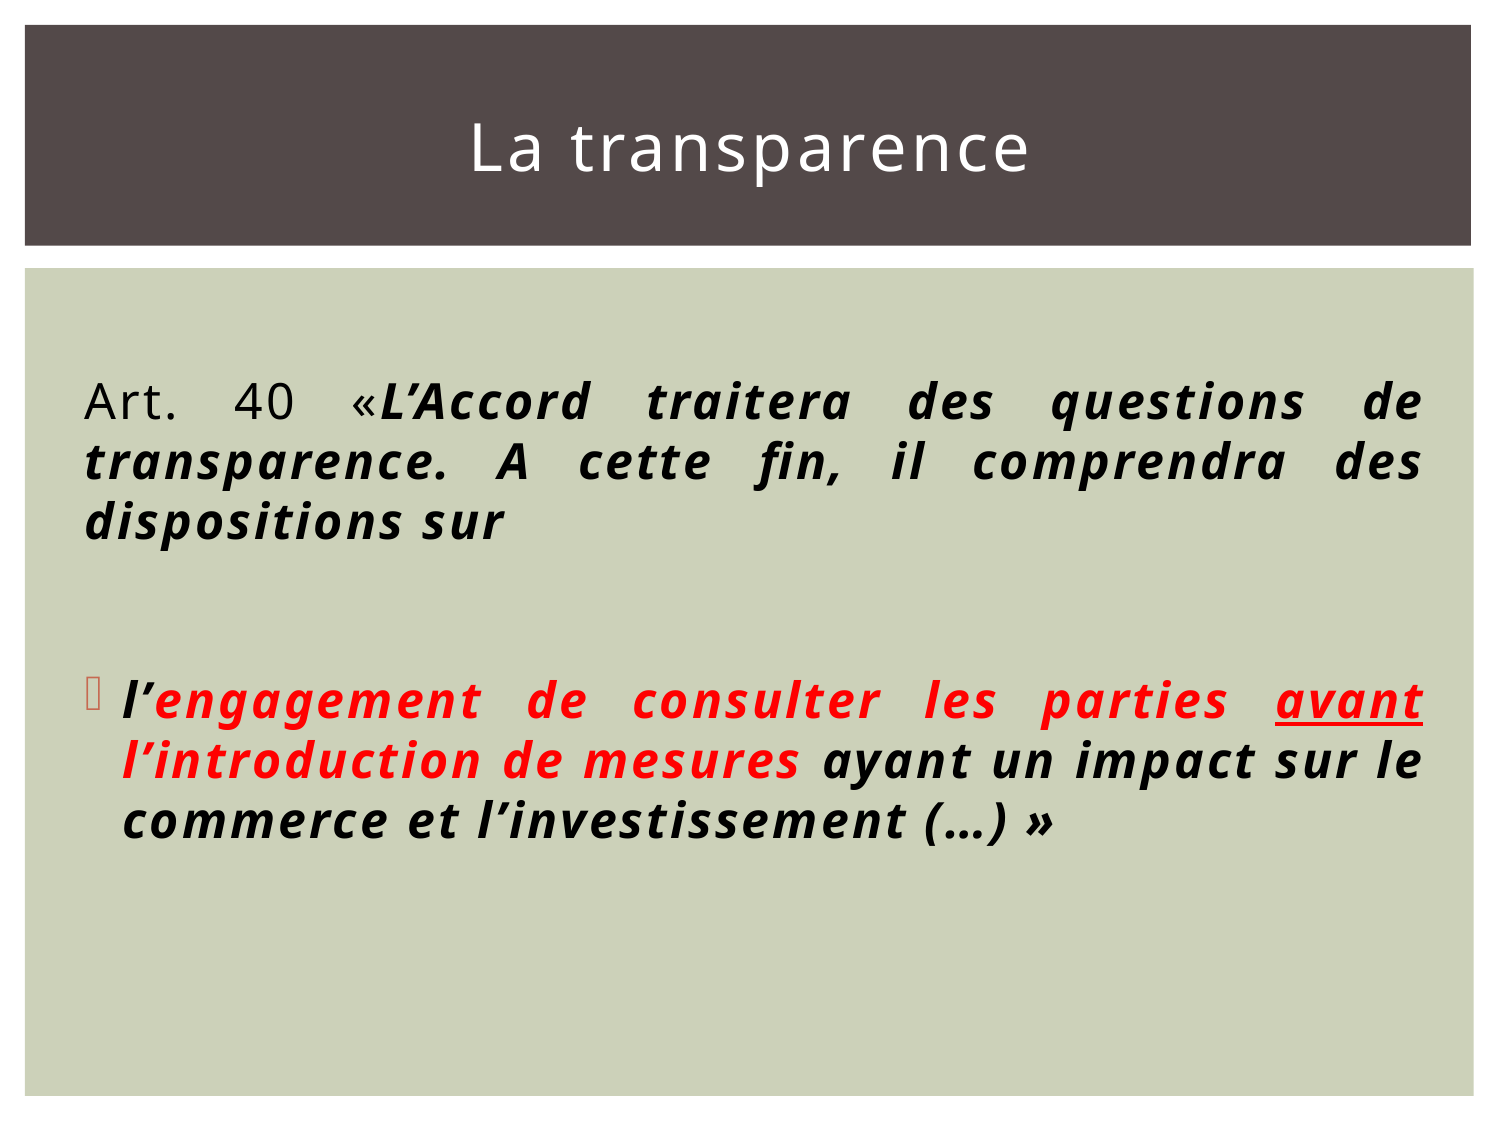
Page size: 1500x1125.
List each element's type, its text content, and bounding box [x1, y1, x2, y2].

list Art. 40 «L’Accord traitera des questions de transparence. A cette fin, il comprendra des dispositions sur l’engagement de consulter les parties avant l’introduction de mesures ayant un impact sur le commerce et l’investissement (…) » [62, 281, 1442, 1005]
title La transparence [62, 58, 1438, 232]
